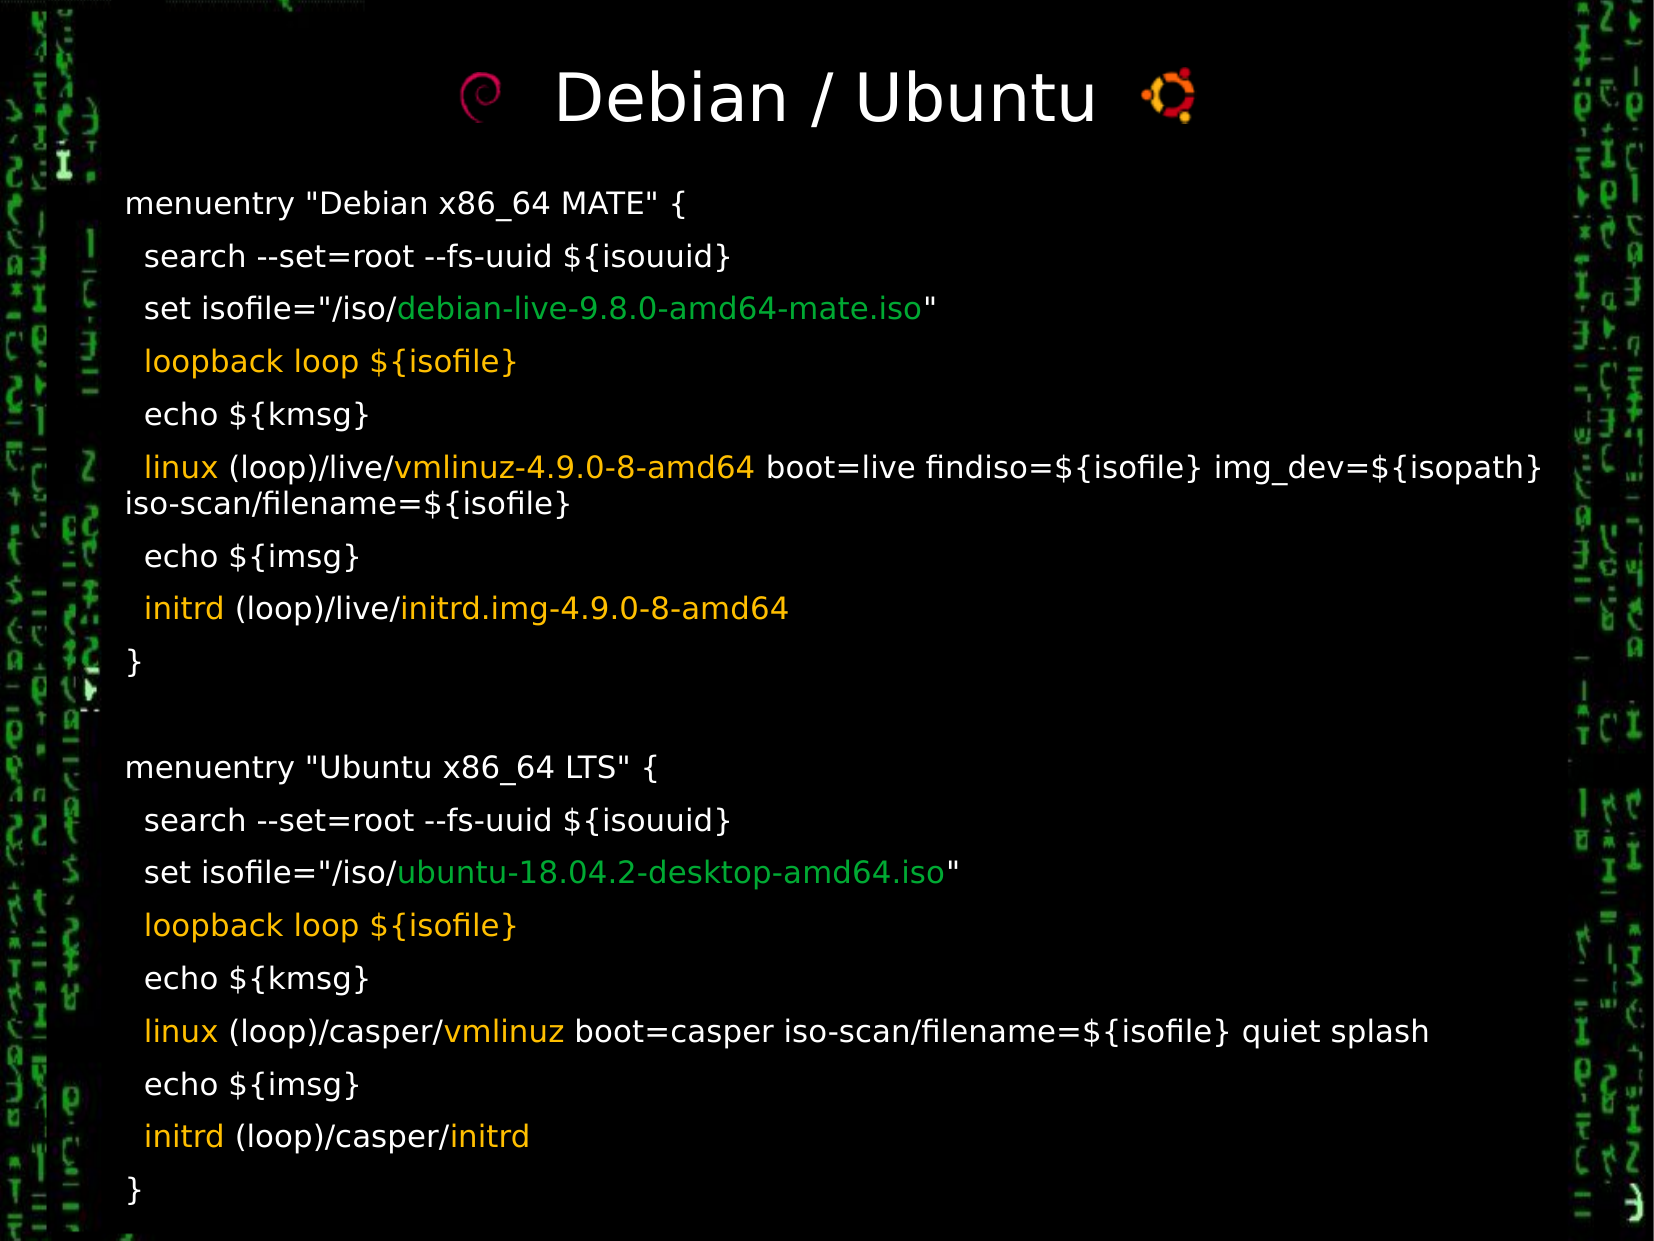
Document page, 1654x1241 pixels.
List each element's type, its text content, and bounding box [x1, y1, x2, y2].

title Debian / Ubuntu [82, 49, 1571, 147]
picture [0, 0, 1654, 1241]
list menuentry "Debian x86_64 MATE" { search --set=root --fs-uuid ${isouuid} set isofile="/iso/debian-live-9.8.0-amd64-mate.iso" loopback loop ${isofile} echo ${kmsg} linux (loop)/live/vmlinuz-4.9.0-8-amd64 boot=live findiso=${isofile} img_dev=${isopath} iso-scan/filename=${isofile} echo ${imsg} initrd (loop)/live/initrd.img-4.9.0-8-amd64 } menuentry "Ubuntu x86_64 LTS" { search --set=root --fs-uuid ${isouuid} set isofile="/iso/ubuntu-18.04.2-desktop-amd64.iso" loopback loop ${isofile} echo ${kmsg} linux (loop)/casper/vmlinuz boot=casper iso-scan/filename=${isofile} quiet splash echo ${imsg} initrd (loop)/casper/initrd } [84, 185, 1570, 1221]
